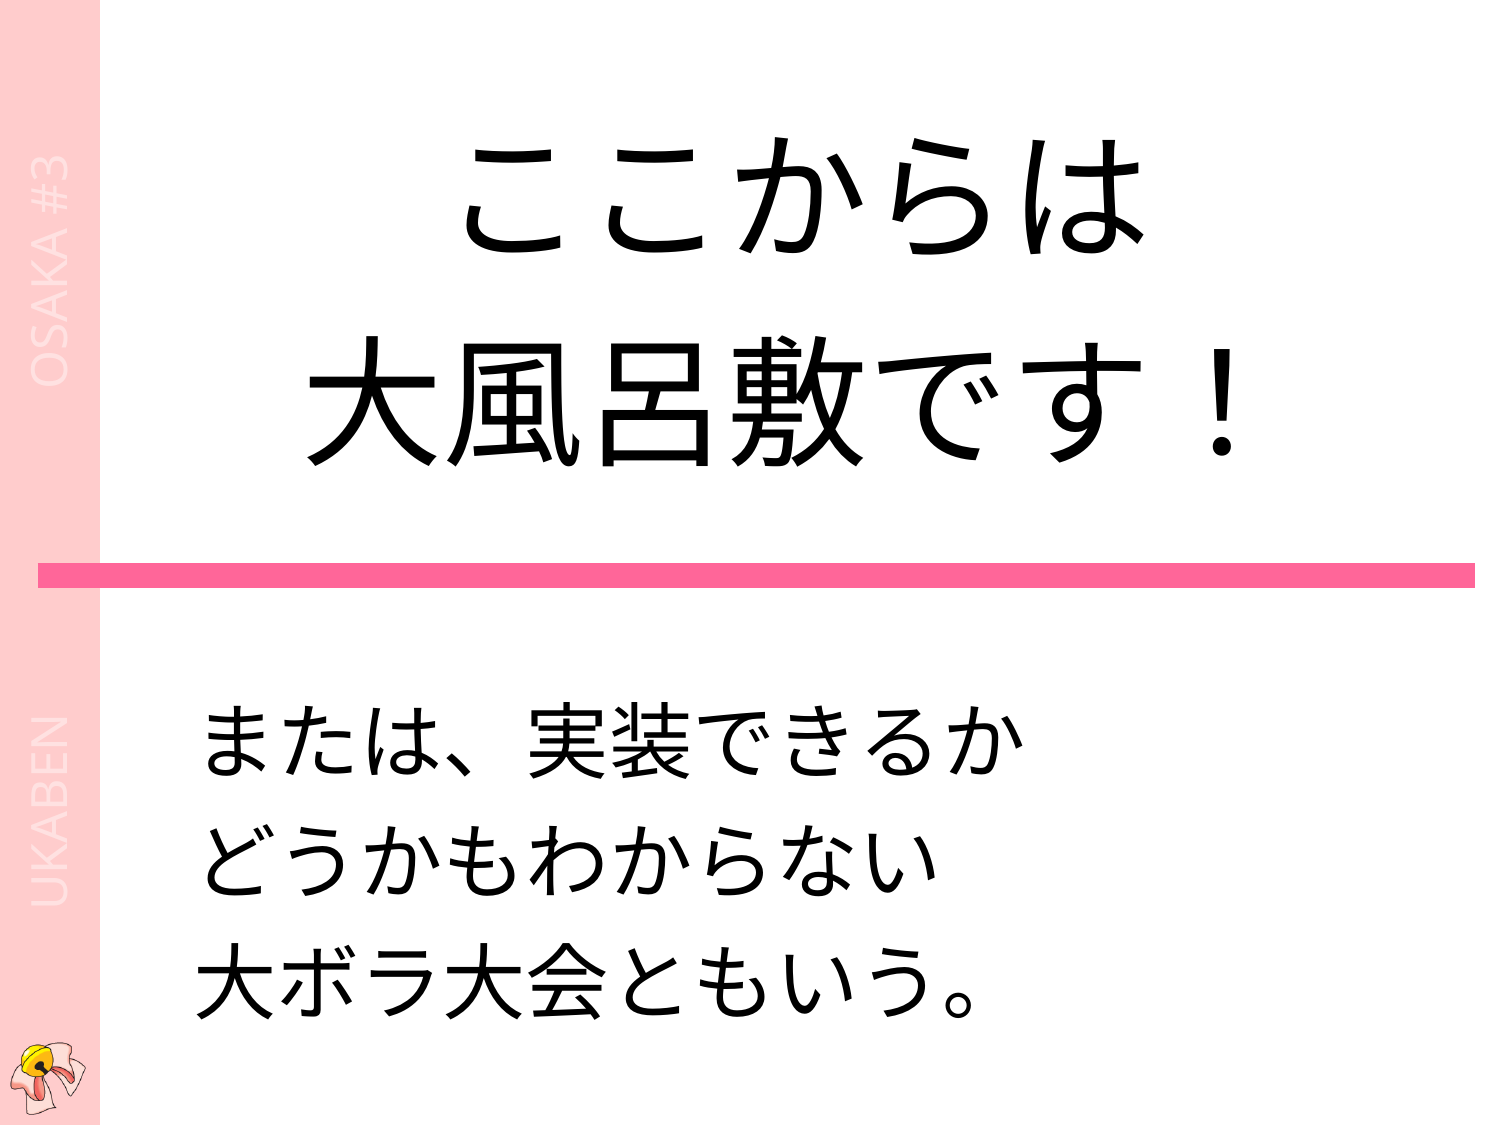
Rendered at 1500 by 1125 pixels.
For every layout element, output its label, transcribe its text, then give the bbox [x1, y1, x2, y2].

picture [10, 1042, 86, 1115]
title ここからは 大風呂敷です！ [118, 50, 1477, 532]
subtitle または、実装できるか どうかもわからない 大ボラ大会ともいう。 [118, 620, 1477, 1093]
